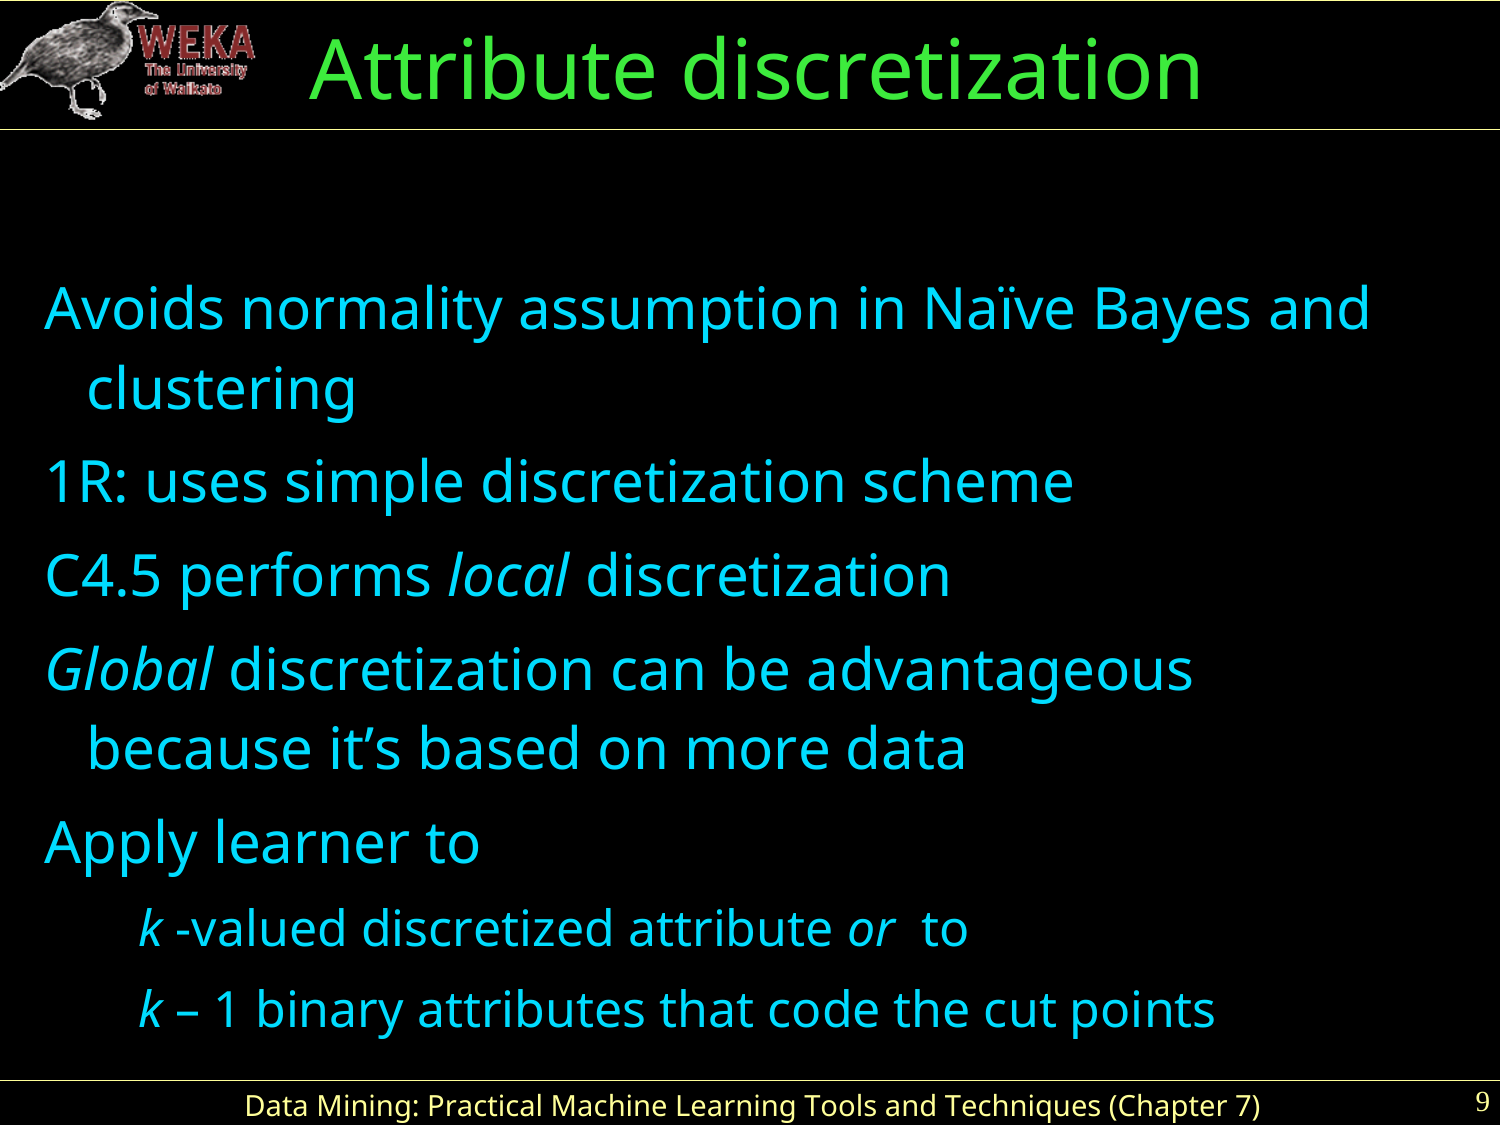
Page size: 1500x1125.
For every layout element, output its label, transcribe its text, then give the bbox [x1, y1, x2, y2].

text_box Avoids normality assumption in Naïve Bayes and clustering 1R: uses simple discretization scheme C4.5 performs local discretization Global discretization can be advantageous because it’s based on more data Apply learner to k -valued discretized attribute or to k – 1 binary attributes that code the cut points [29, 260, 1447, 940]
picture [0, 1, 266, 129]
title Attribute discretization [295, 0, 1500, 148]
